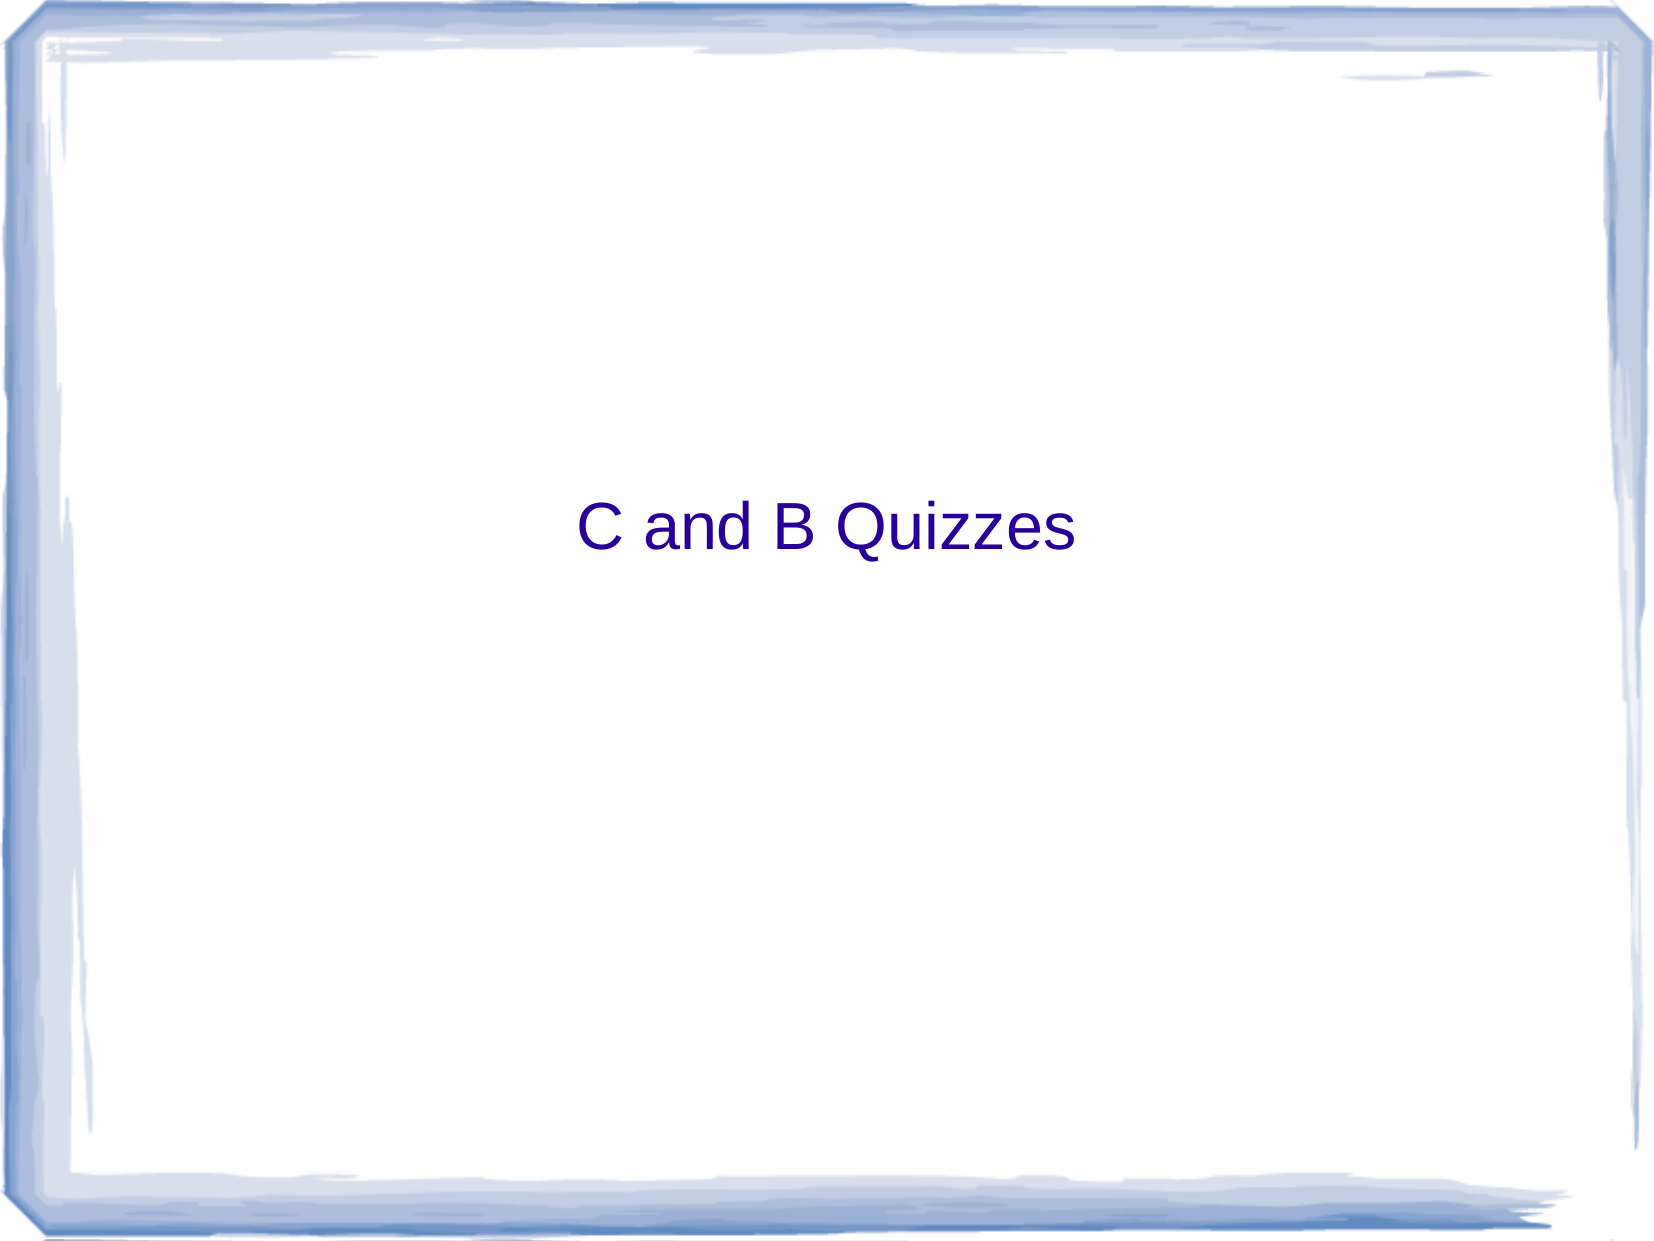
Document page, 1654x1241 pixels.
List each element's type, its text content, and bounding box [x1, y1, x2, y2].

picture [0, 0, 1654, 1241]
subtitle C and B Quizzes [82, 56, 1571, 997]
